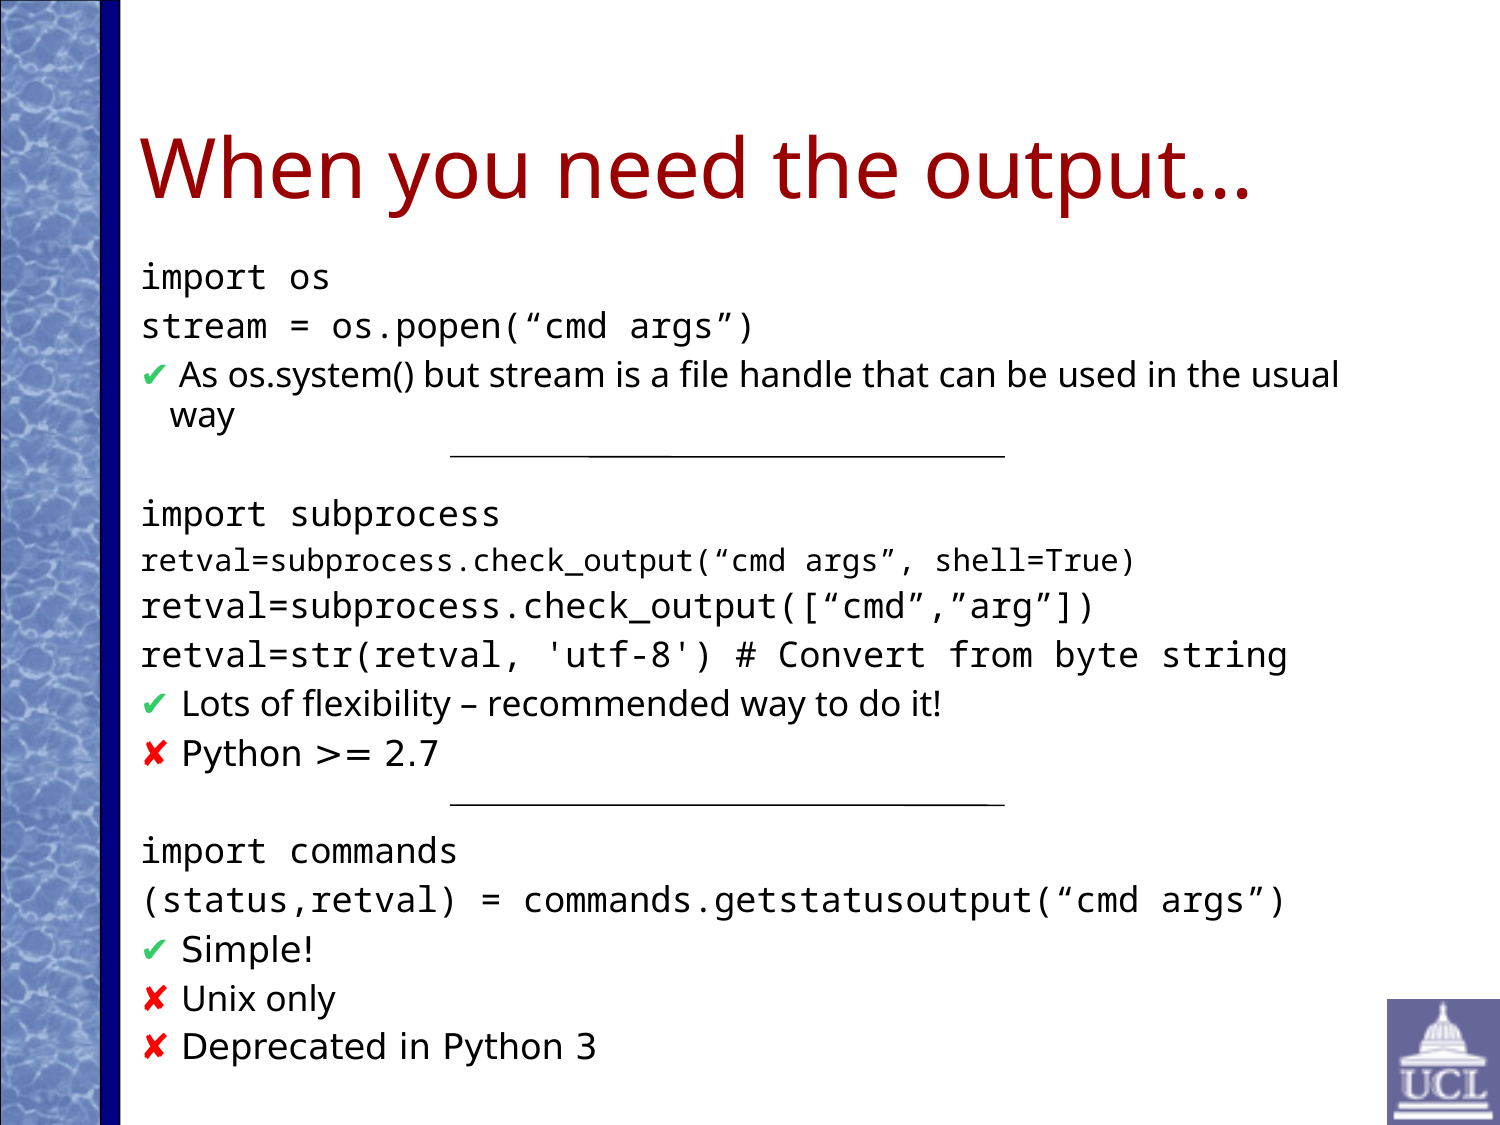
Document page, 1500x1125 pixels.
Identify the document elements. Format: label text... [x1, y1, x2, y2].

picture [1387, 999, 1500, 1125]
picture [1, 1, 99, 1125]
list import os stream = os.popen(“cmd args”) ✔ As os.system() but stream is a file handle that can be used in the usual way import subprocess retval=subprocess.check_output(“cmd args”, shell=True) retval=subprocess.check_output([“cmd”,”arg”]) retval=str(retval, 'utf-8') # Convert from byte string ✔ Lots of flexibility – recommended way to do it! ✘ Python >= 2.7 import commands (status,retval) = commands.getstatusoutput(“cmd args”) ✔ Simple! ✘ Unix only ✘ Deprecated in Python 3 [125, 249, 1416, 1087]
title When you need the output... [125, 9, 1412, 225]
